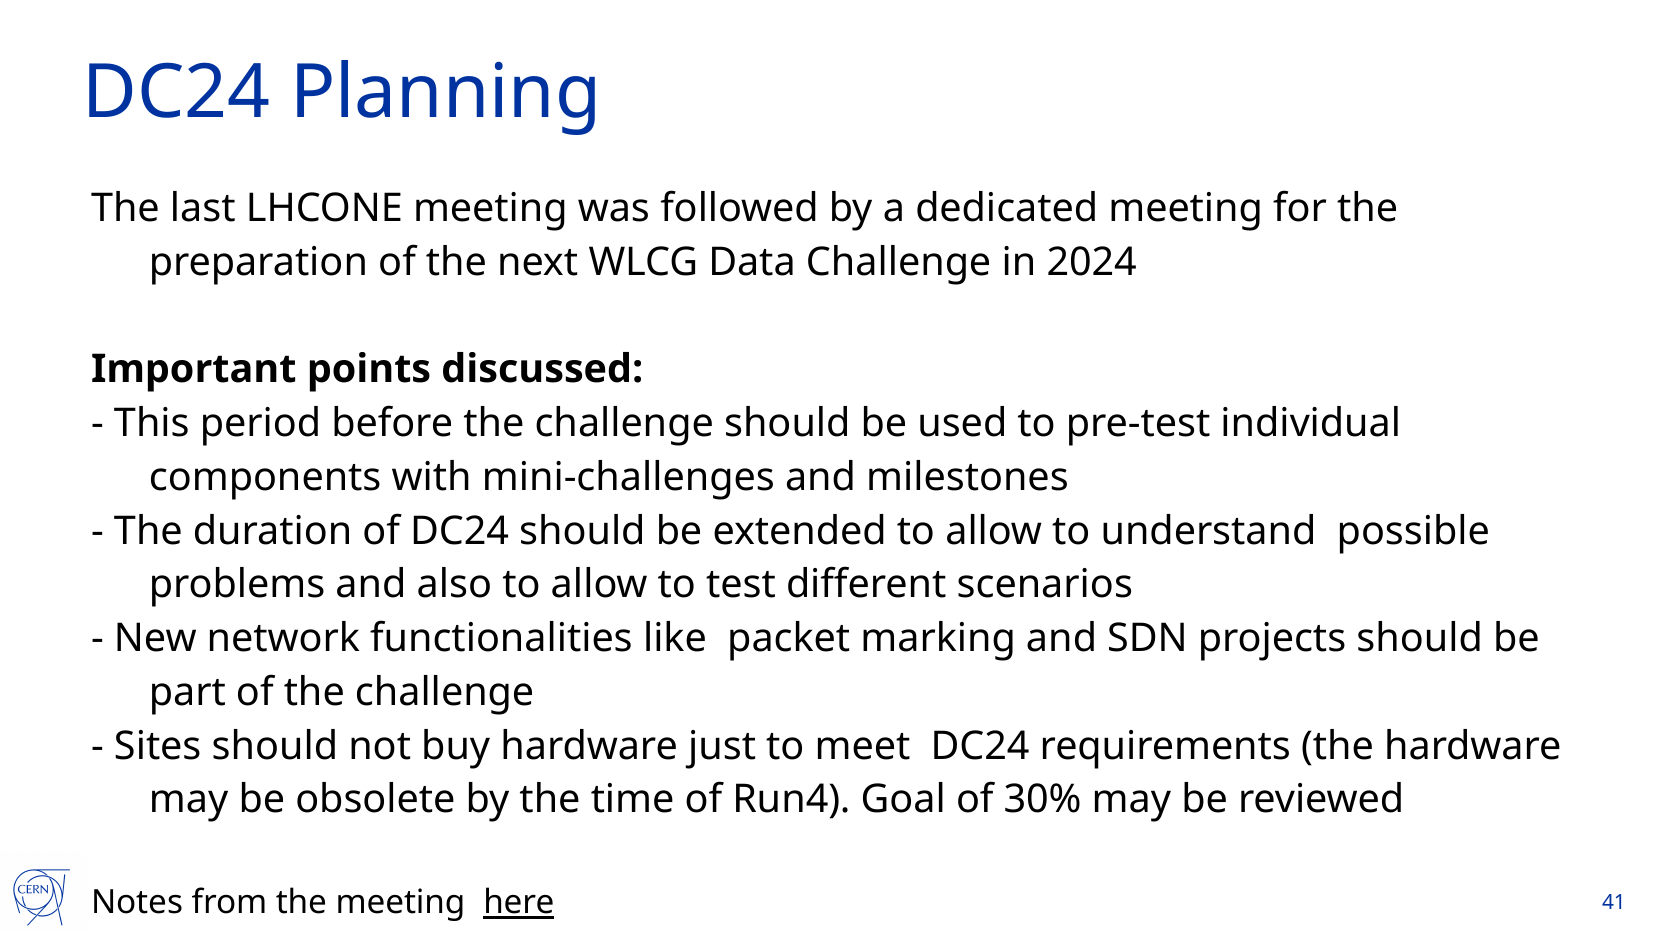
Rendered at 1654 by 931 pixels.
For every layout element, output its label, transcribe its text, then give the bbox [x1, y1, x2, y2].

text_box The last LHCONE meeting was followed by a dedicated meeting for the preparation of the next WLCG Data Challenge in 2024 Important points discussed: - This period before the challenge should be used to pre-test individual components with mini-challenges and milestones - The duration of DC24 should be extended to allow to understand possible problems and also to allow to test different scenarios - New network functionalities like packet marking and SDN projects should be part of the challenge - Sites should not buy hardware just to meet DC24 requirements (the hardware may be obsolete by the time of Run4). Goal of 30% may be reviewed Notes from the meeting here The meeting was also discussed at the WLCG workshop. Shawn’s presentation is here [76, 172, 1601, 914]
picture [0, 850, 127, 931]
title DC24 Planning [82, 37, 1571, 154]
